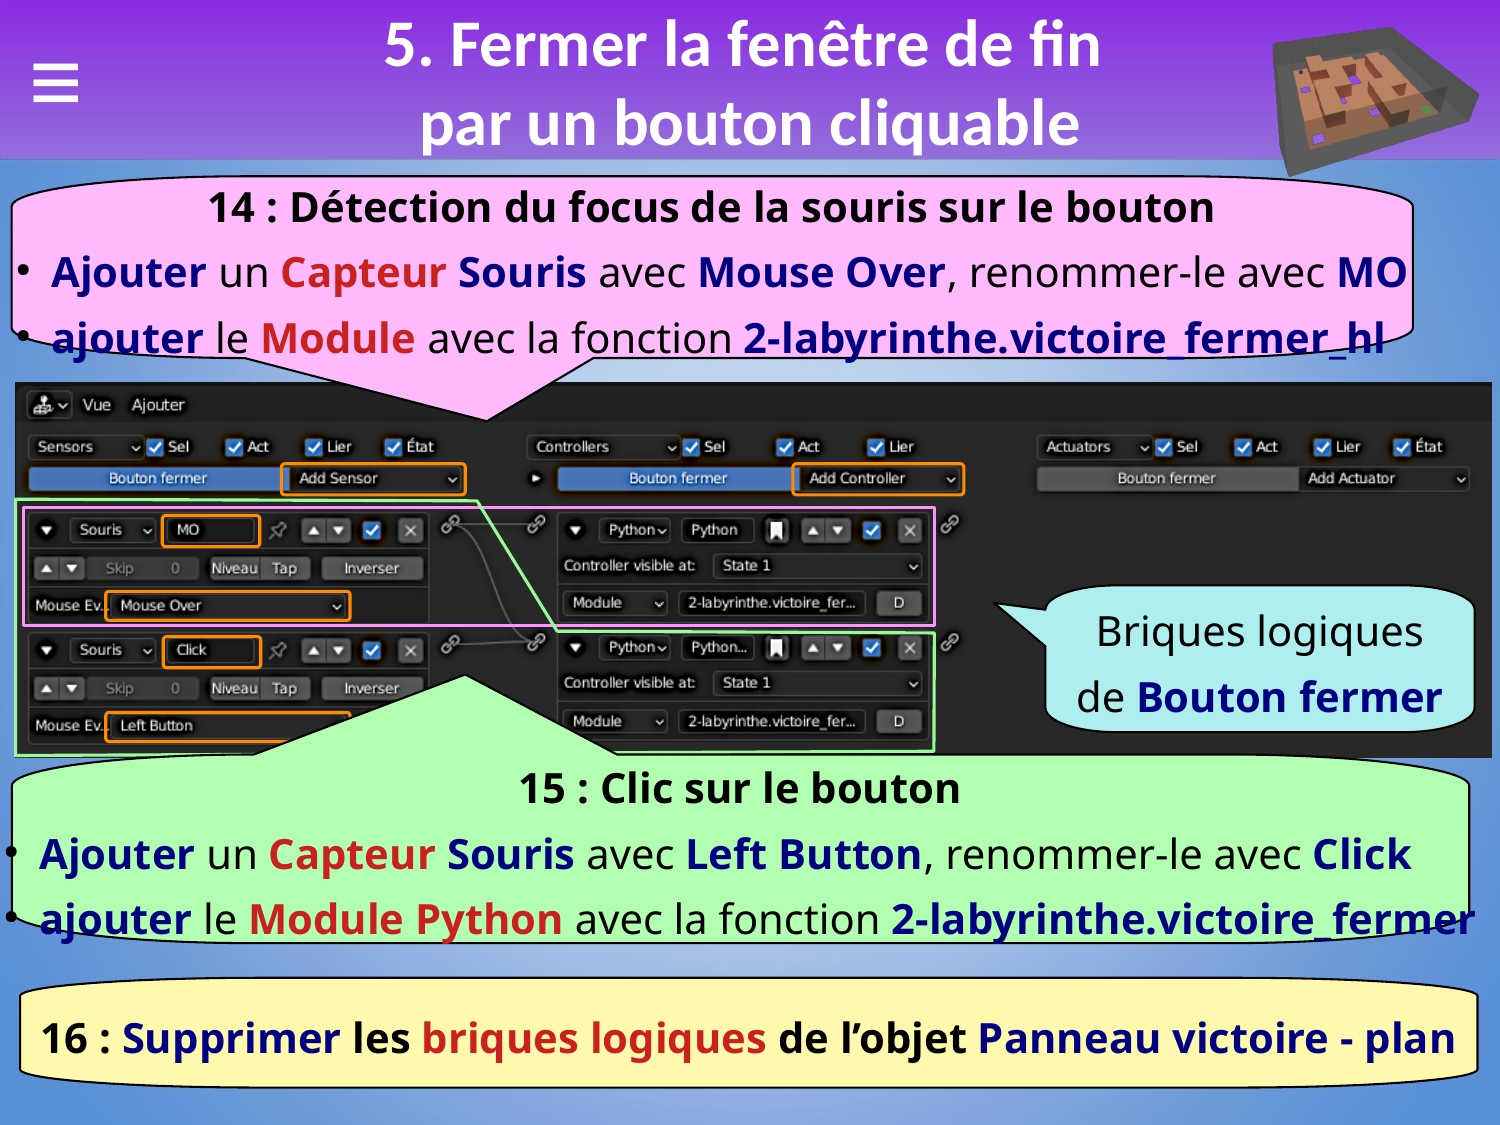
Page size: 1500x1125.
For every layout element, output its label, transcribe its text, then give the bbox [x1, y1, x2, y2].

text_box 16 : Supprimer les briques logiques de l’objet Panneau victoire - plan [20, 977, 1478, 1088]
text_box ≡ [14, 23, 101, 141]
text_box 5. Fermer la fenêtre de fin par un bouton cliquable [0, 0, 1500, 159]
text_box 15 : Clic sur le bouton Ajouter un Capteur Souris avec Left Button, renommer-le avec Click ajouter le Module Python avec la fonction 2-labyrinthe.victoire_fermer [11, 674, 1470, 944]
picture [0, 27, 1500, 1125]
text_box Briques logiques de Bouton fermer [994, 585, 1475, 733]
text_box 14 : Détection du focus de la souris sur le bouton Ajouter un Capteur Souris avec Mouse Over, renommer-le avec MO ajouter le Module avec la fonction 2-labyrinthe.victoire_fermer_hl [11, 176, 1413, 422]
